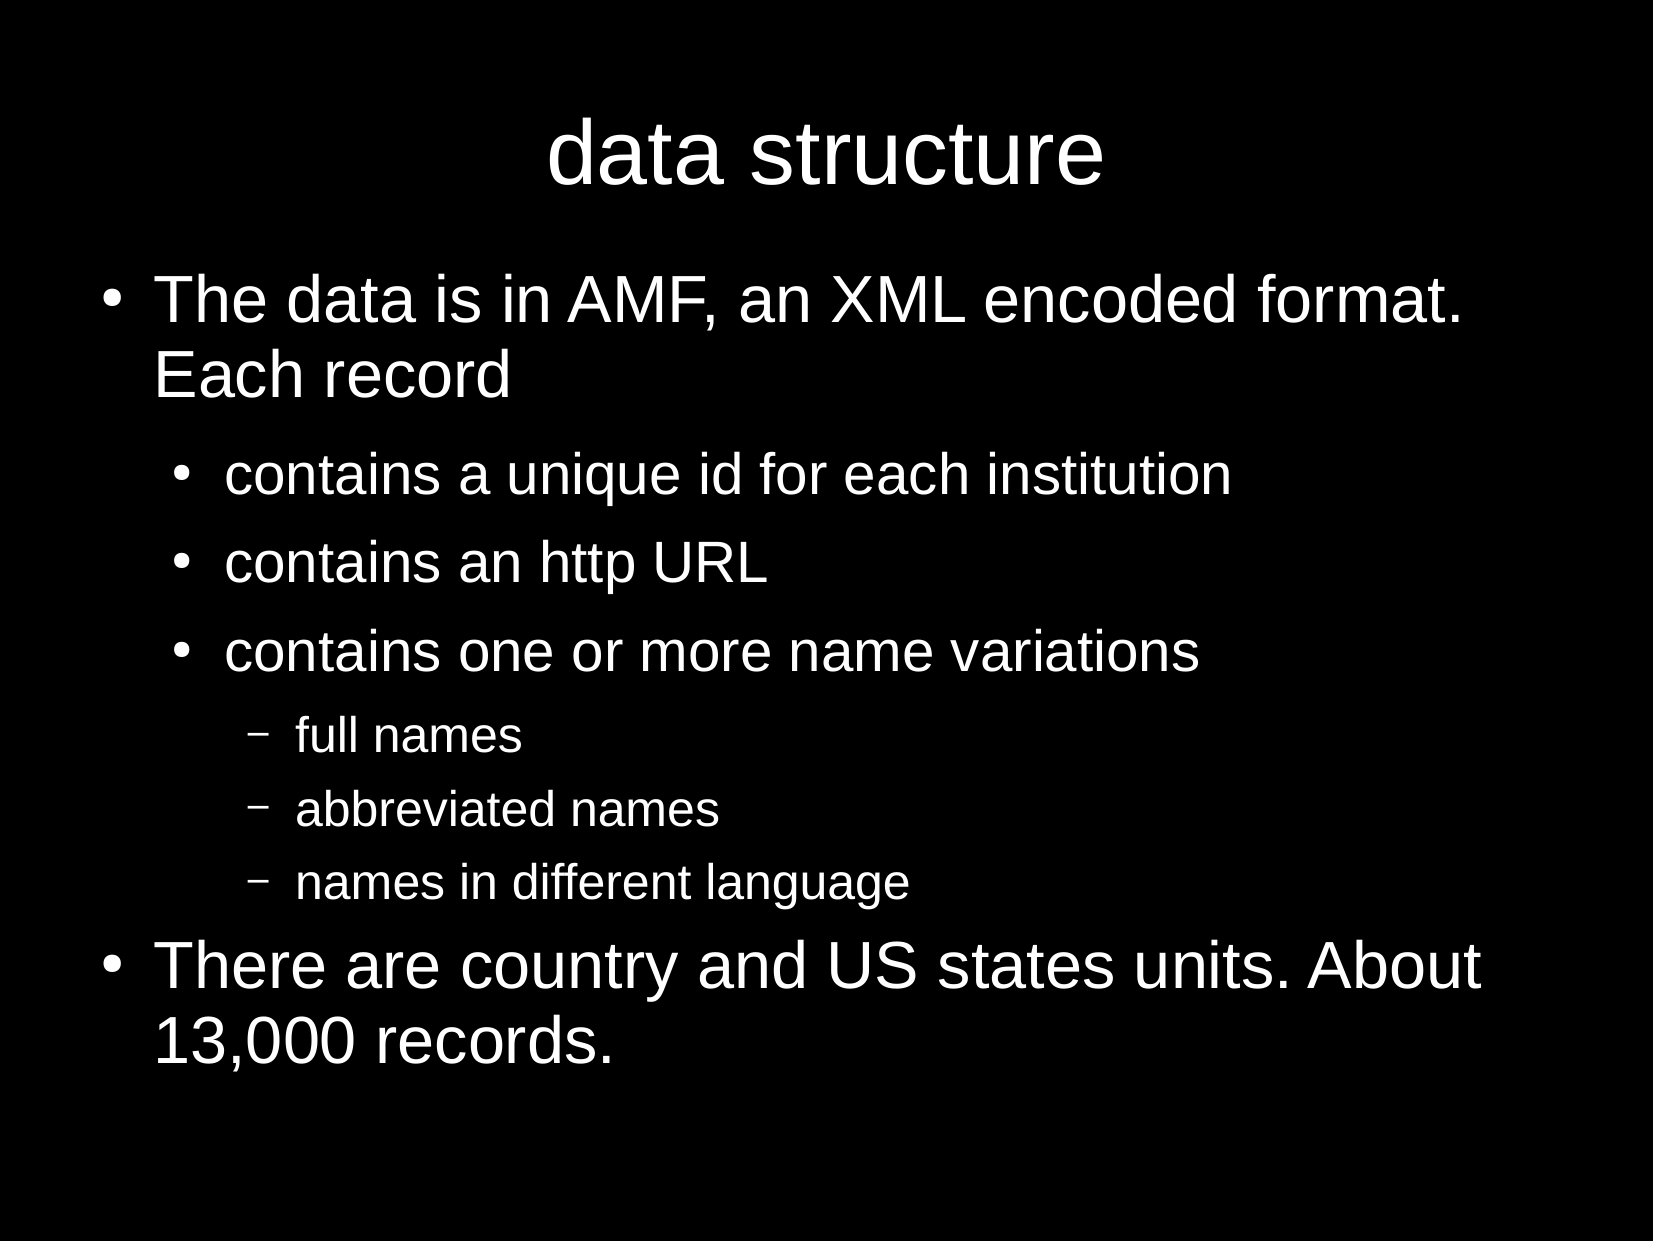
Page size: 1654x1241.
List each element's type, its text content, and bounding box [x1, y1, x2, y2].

list The data is in AMF, an XML encoded format. Each record contains a unique id for each institution contains an http URL contains one or more name variations full names abbreviated names names in different language There are country and US states units. About 13,000 records. [82, 262, 1571, 1163]
title data structure [82, 56, 1571, 250]
